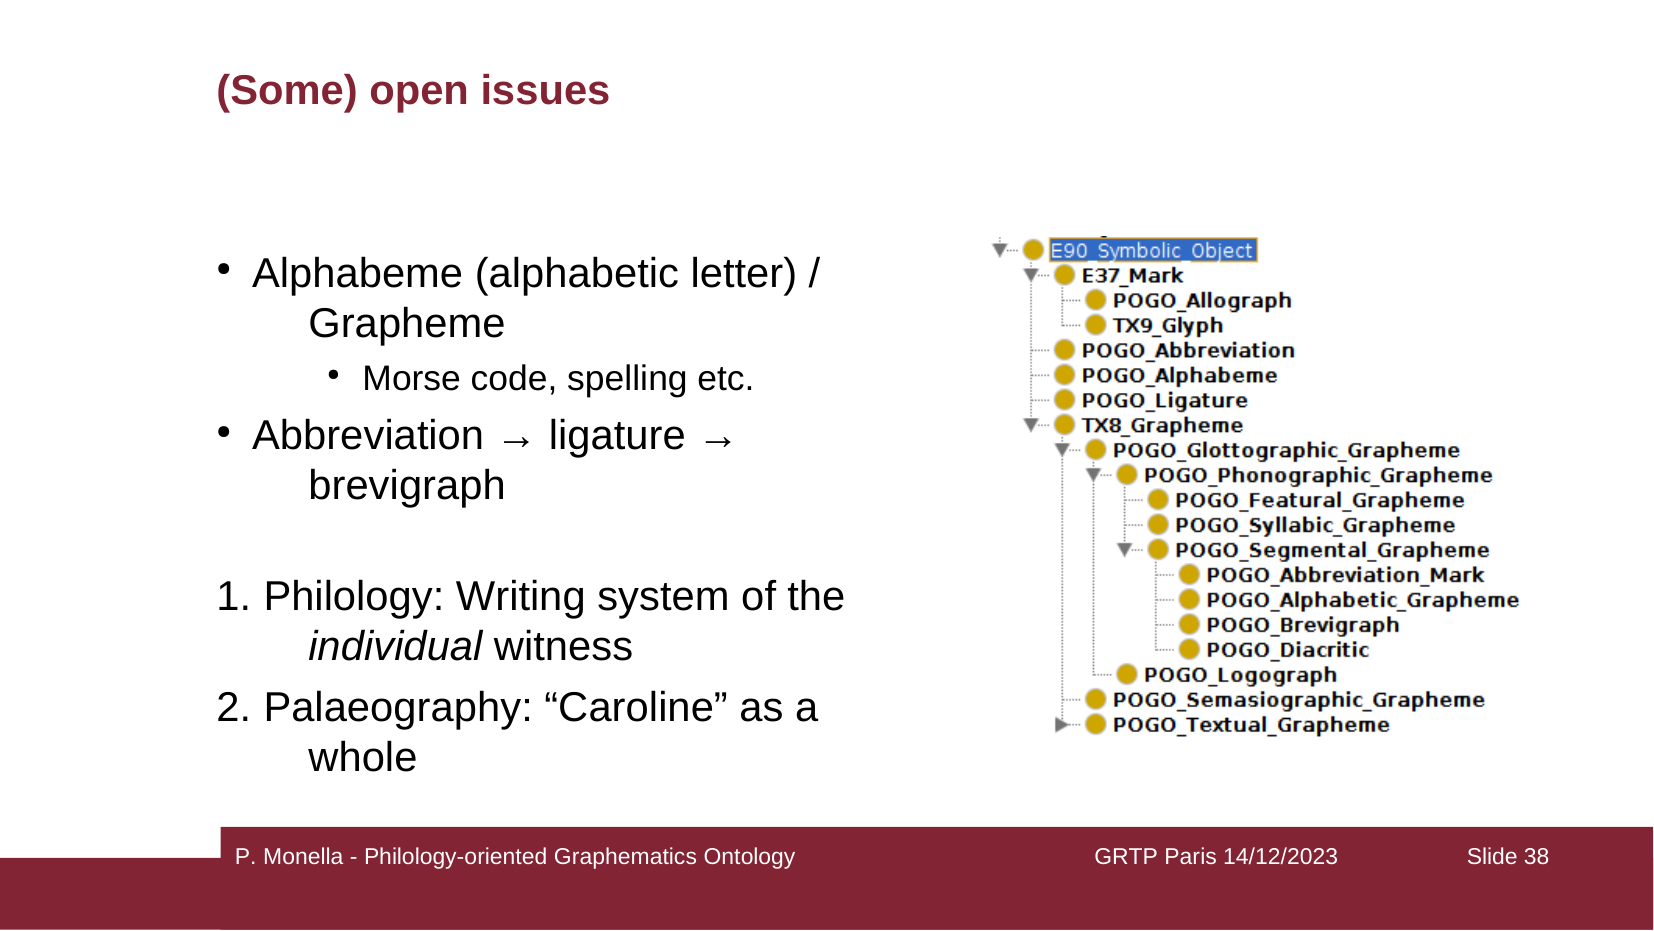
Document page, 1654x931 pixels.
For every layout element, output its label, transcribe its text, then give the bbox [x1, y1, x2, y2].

picture [990, 236, 1528, 757]
list Alphabeme (alphabetic letter) / Grapheme Morse code, spelling etc. Abbreviation → ligature → brevigraph Philology: Writing system of the individual witness Palaeography: “Caroline” as a whole [201, 237, 863, 796]
title (Some) open issues [201, 55, 1569, 124]
